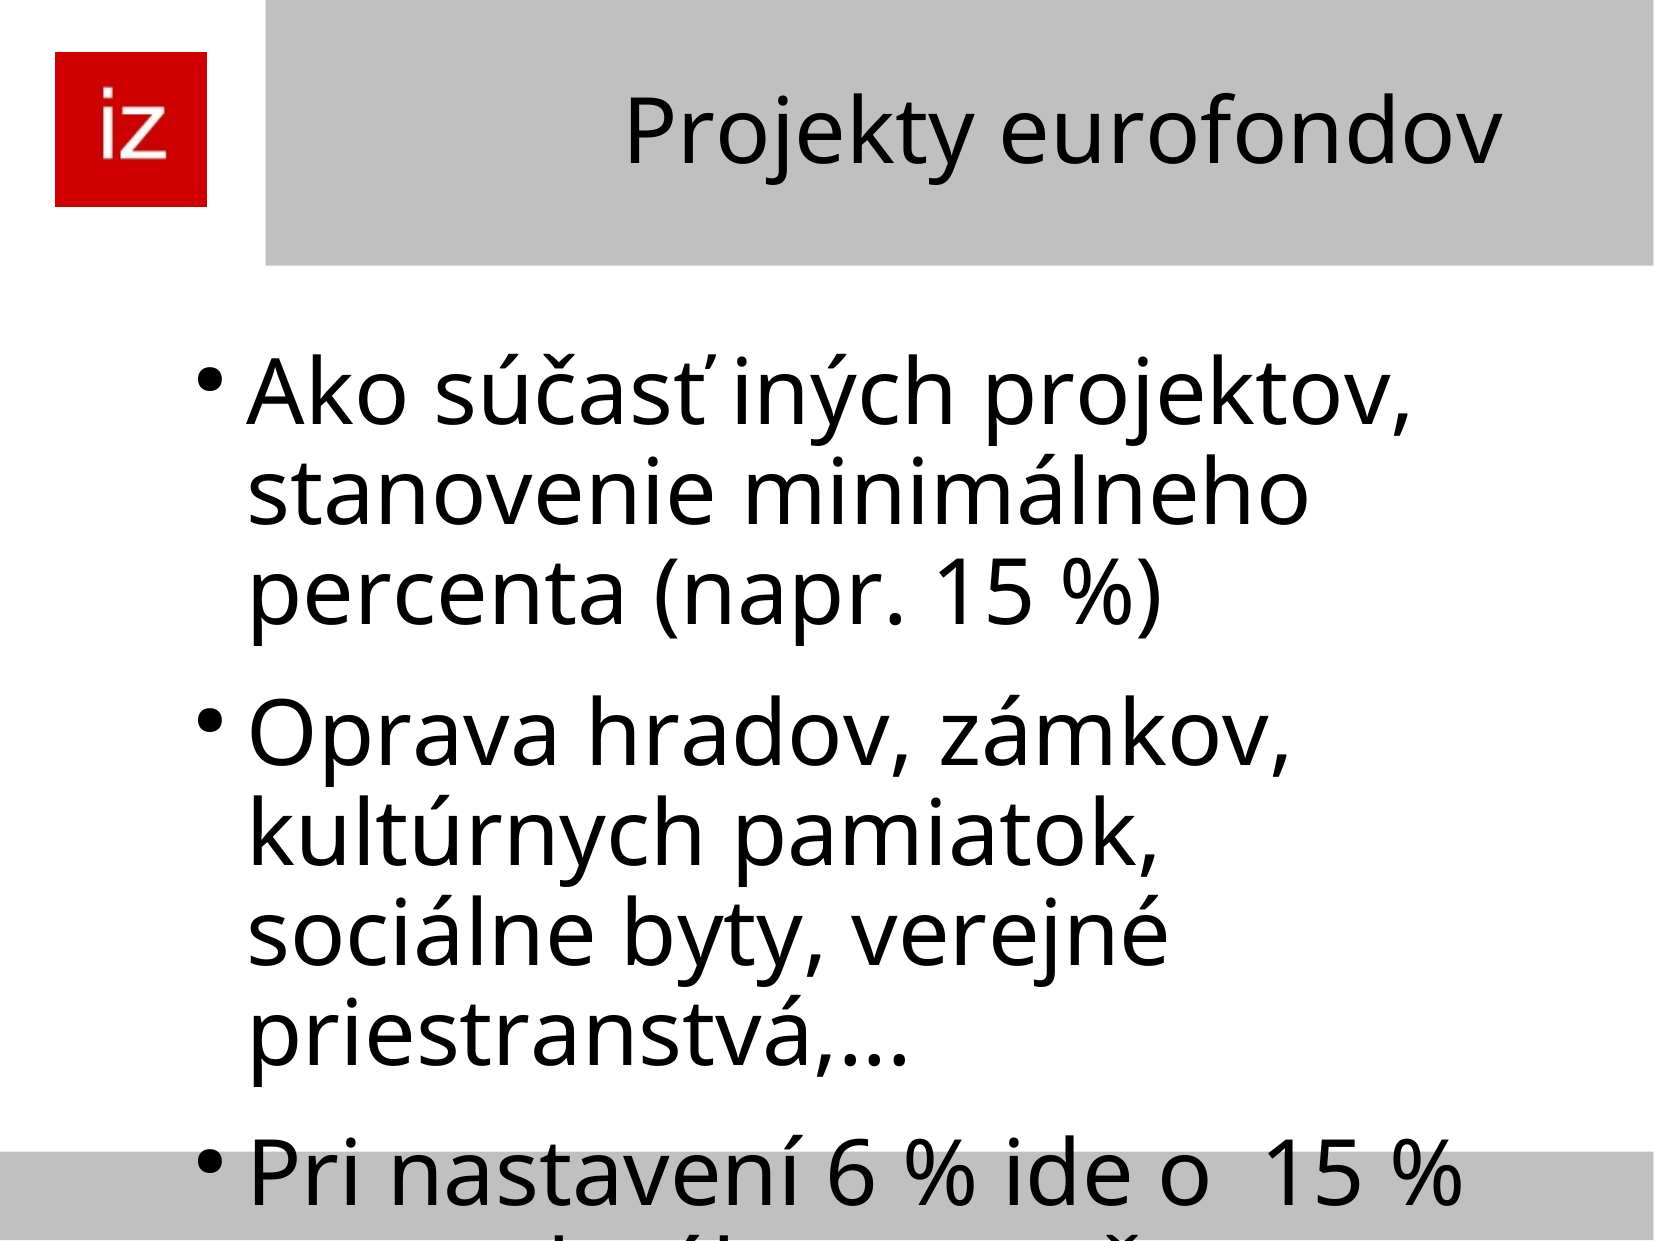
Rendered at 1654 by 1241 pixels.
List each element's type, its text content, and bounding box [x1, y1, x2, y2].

title Projekty eurofondov [561, 29, 1565, 237]
picture [55, 52, 207, 207]
list Ako súčasť iných projektov, stanovenie minimálneho percenta (napr. 15 %) Oprava hradov, zámkov, kultúrnych pamiatok, sociálne byty, verejné priestranstvá,... Pri nastavení 6 % ide o 15 % z potrebného rozpočtu [121, 344, 1533, 1126]
